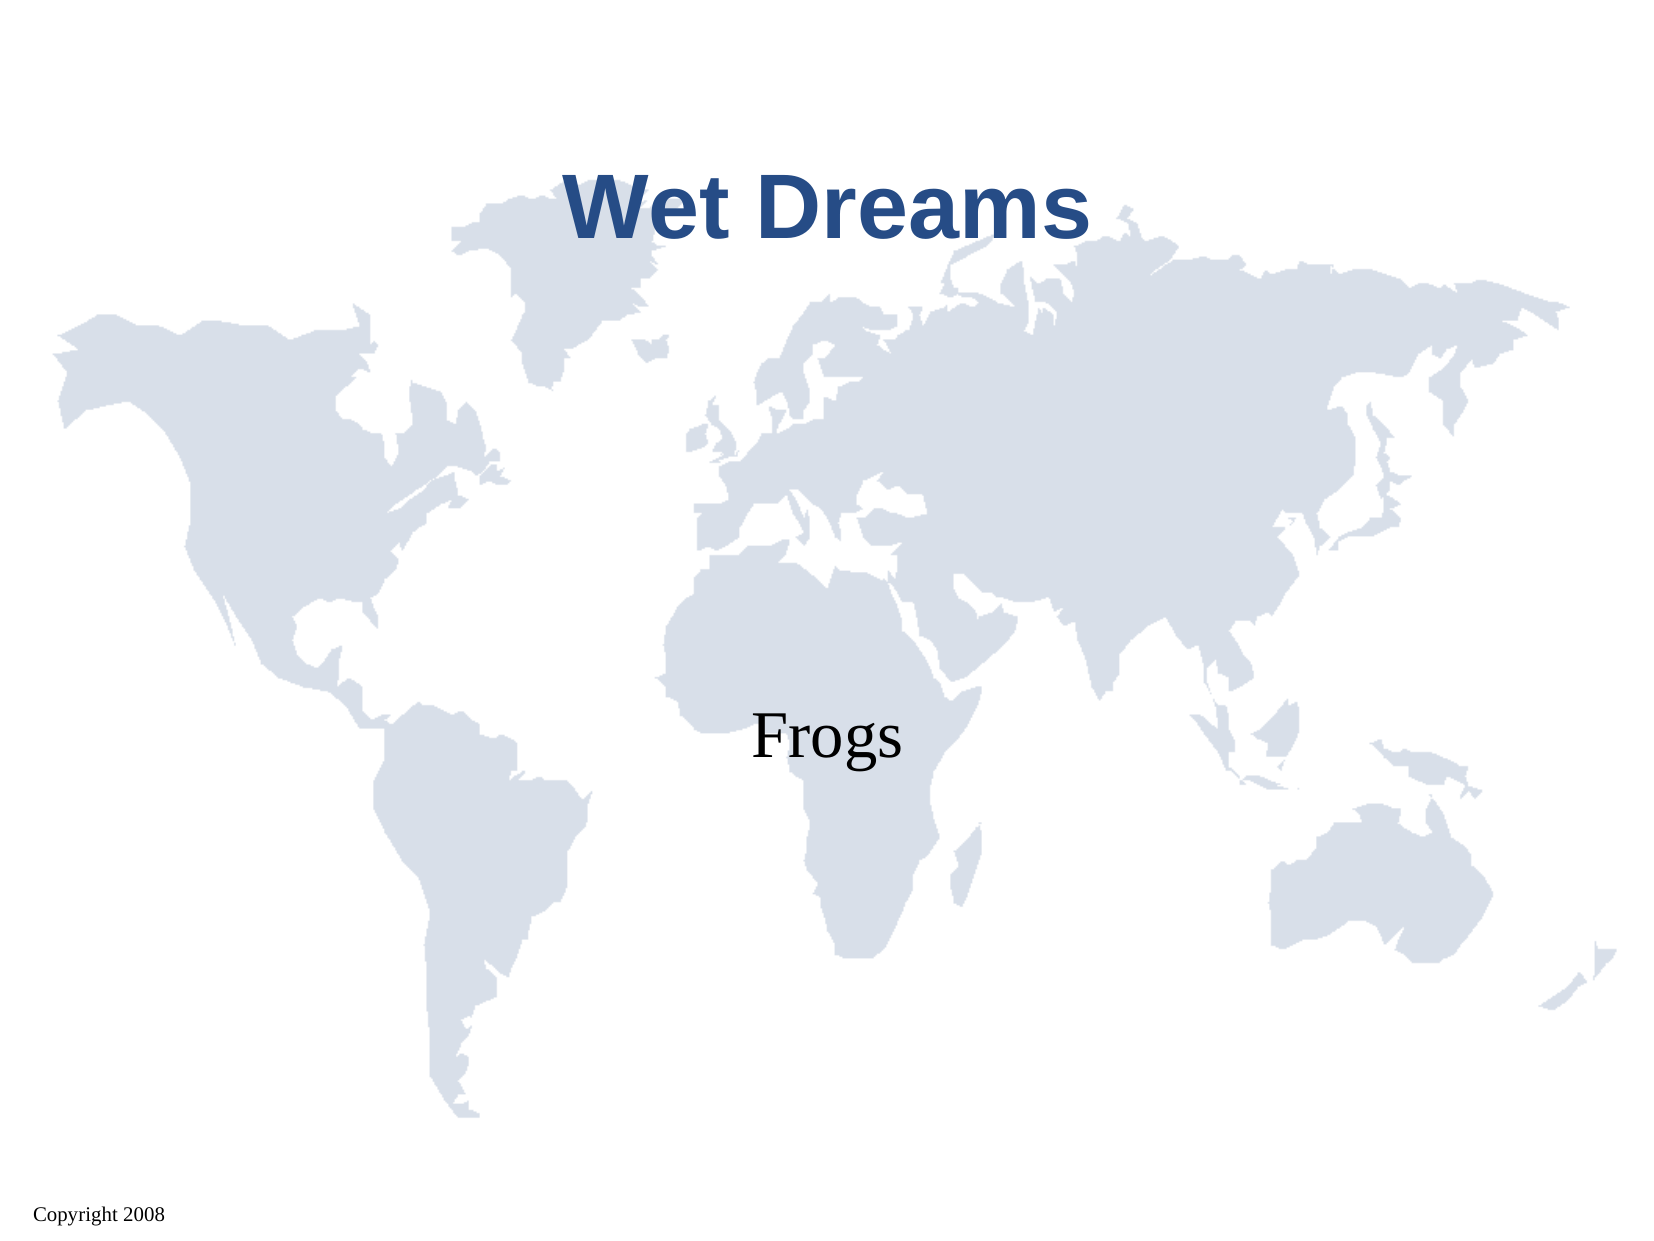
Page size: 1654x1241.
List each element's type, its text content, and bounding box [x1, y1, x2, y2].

subtitle Frogs [121, 344, 1534, 1127]
picture [28, 99, 1645, 1154]
title Wet Dreams [121, 102, 1534, 311]
